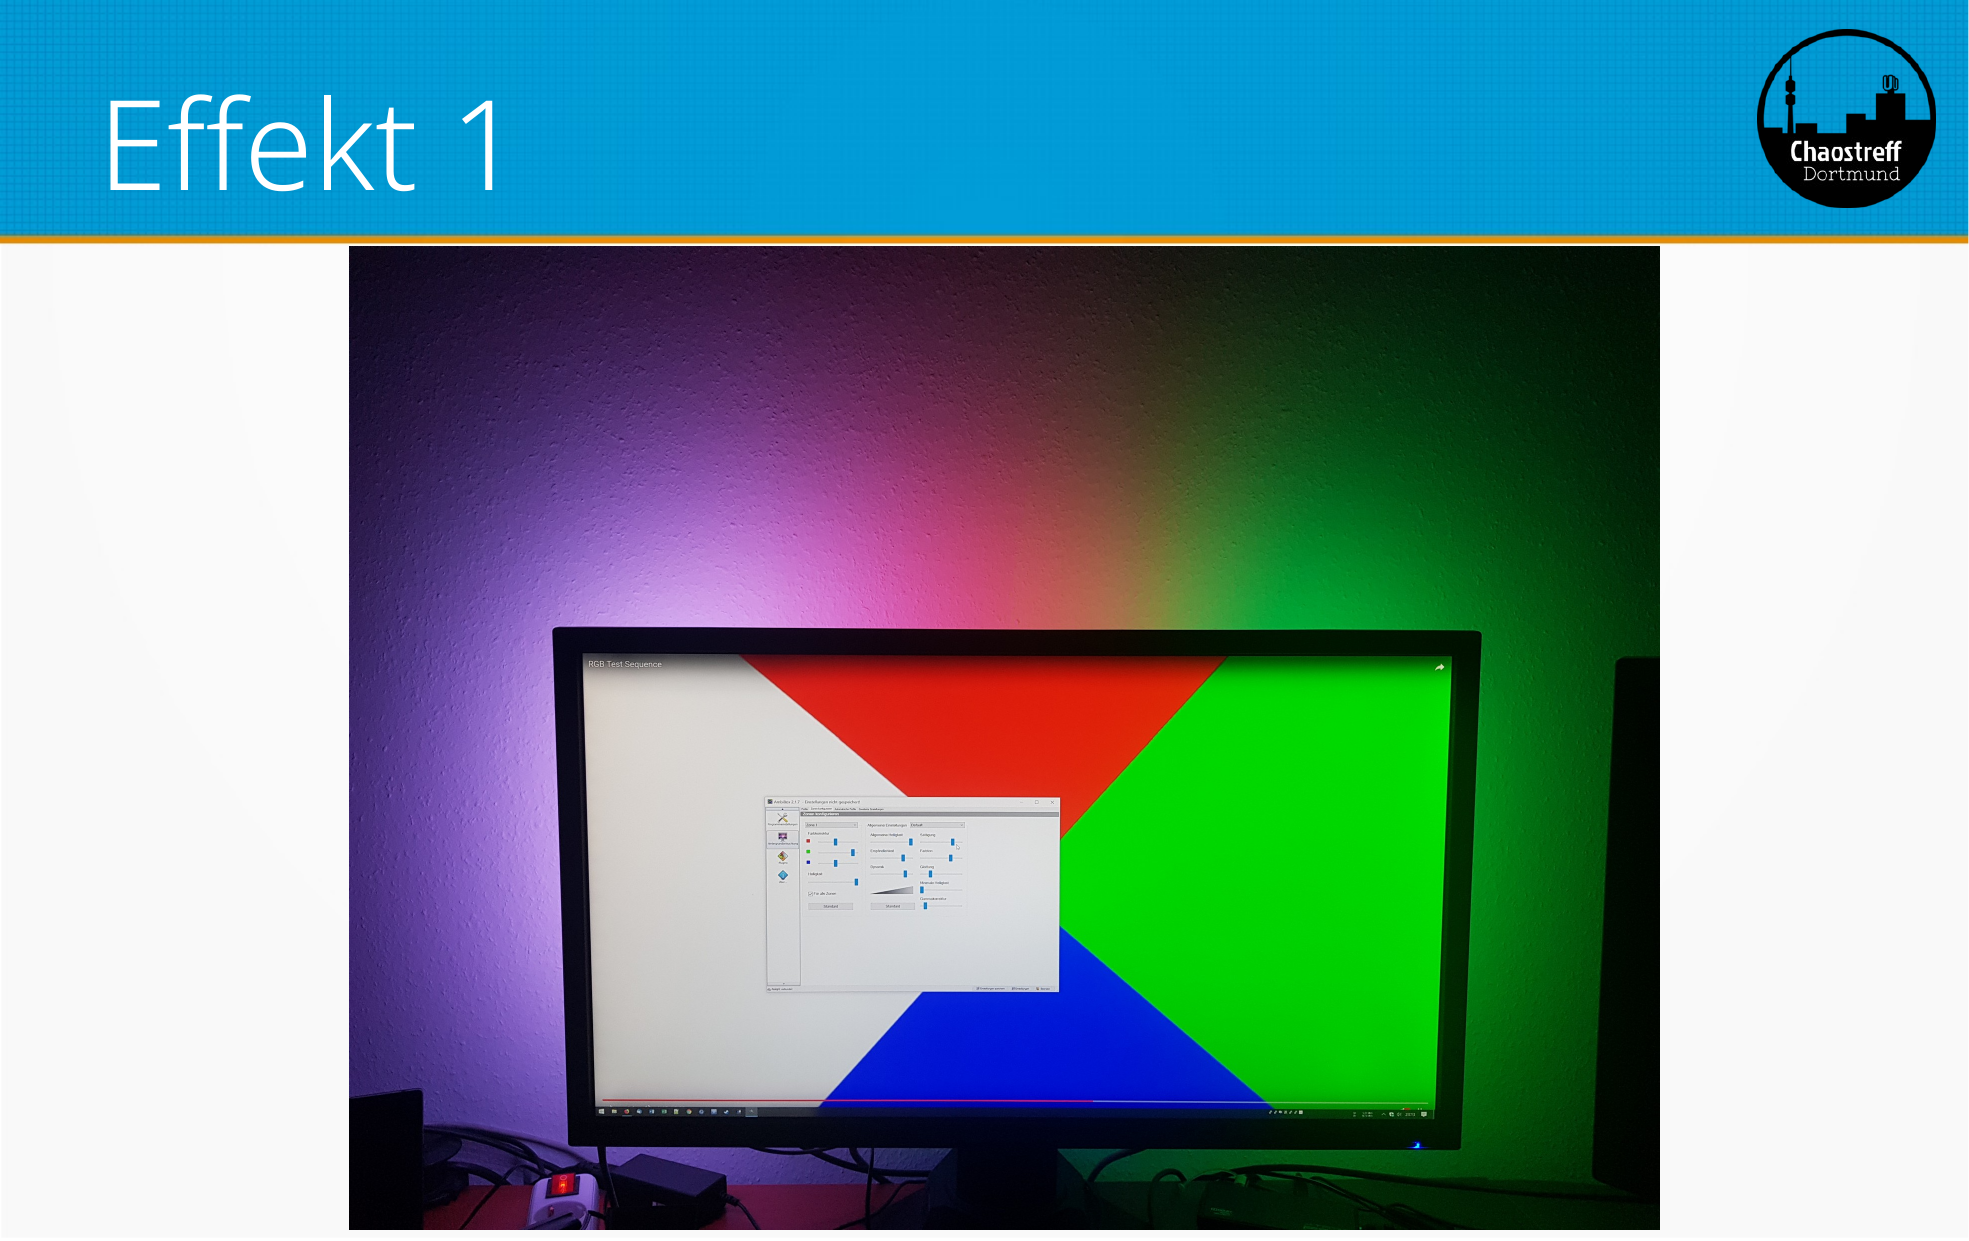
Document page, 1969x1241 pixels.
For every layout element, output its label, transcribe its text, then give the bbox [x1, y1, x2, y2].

title Effekt 1 [98, 19, 1870, 227]
picture [1870, 34, 1935, 204]
picture [0, 233, 1969, 1241]
